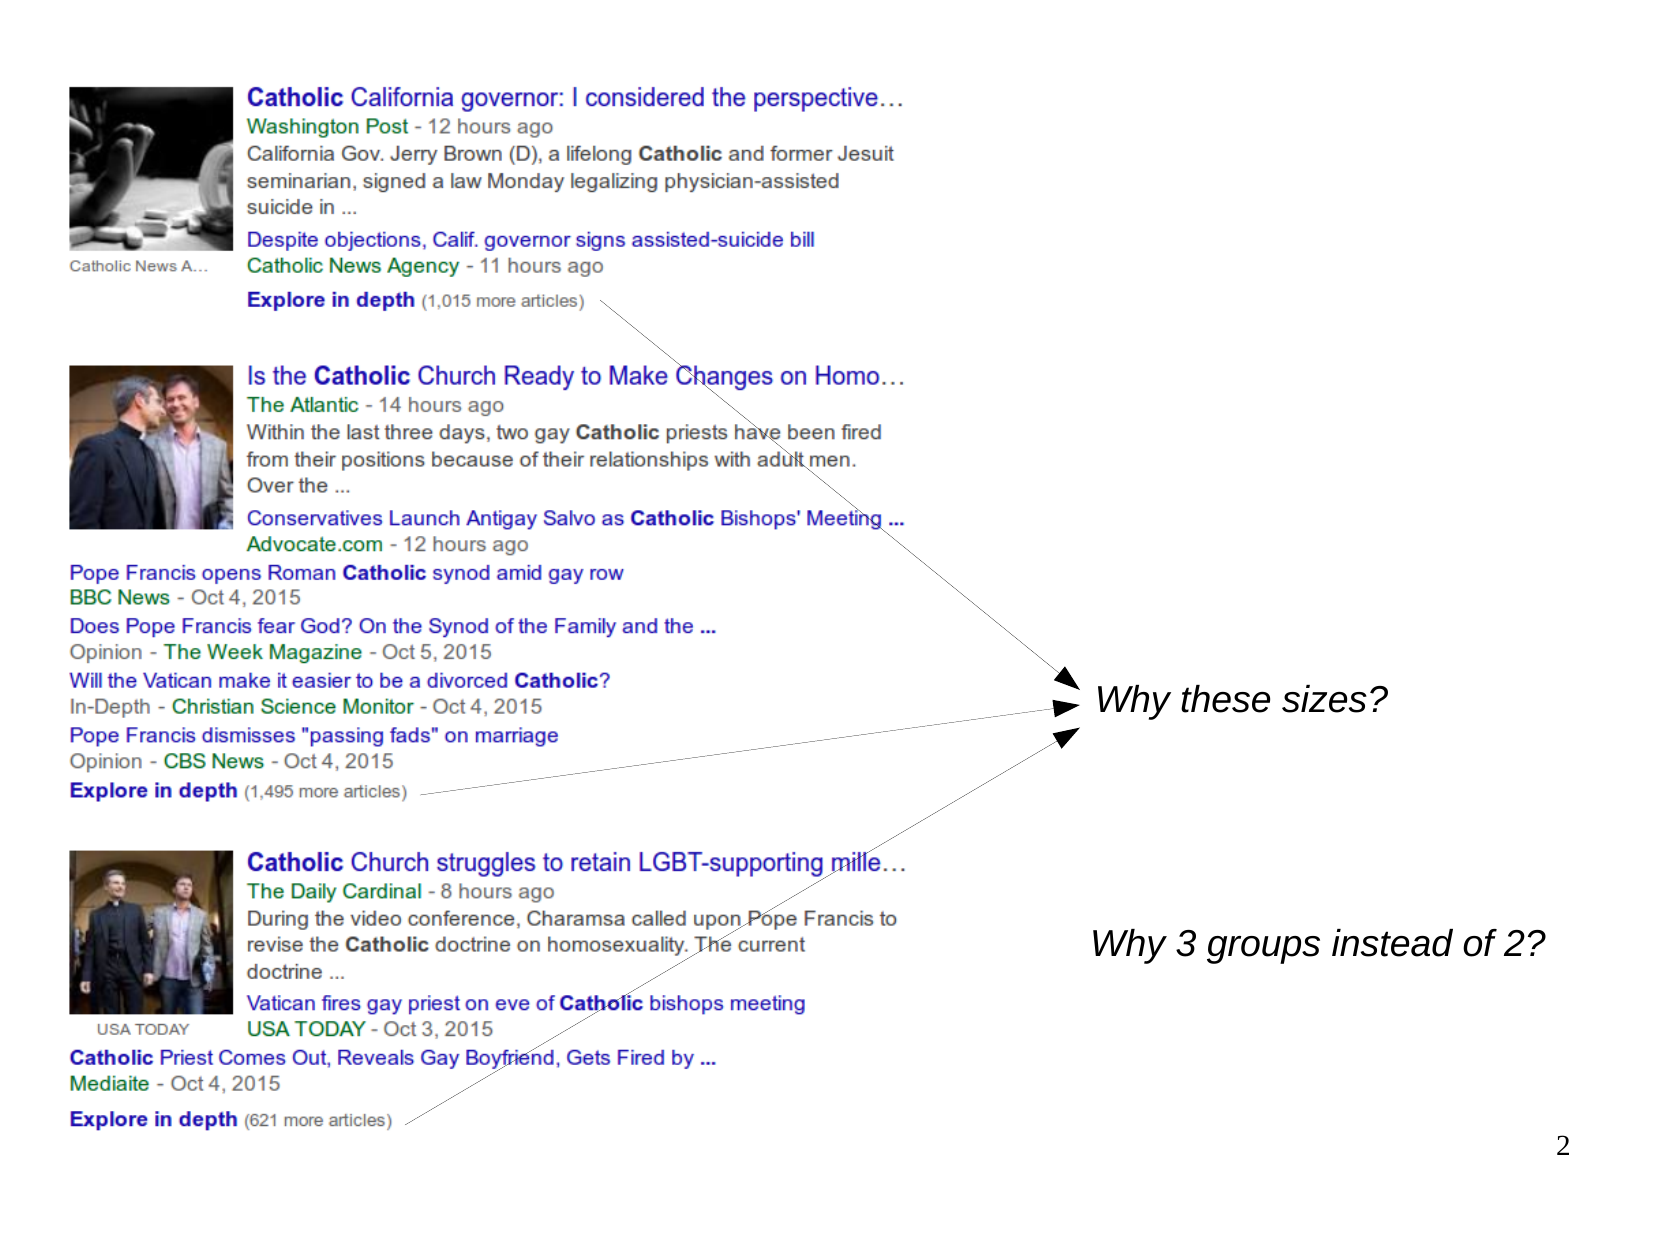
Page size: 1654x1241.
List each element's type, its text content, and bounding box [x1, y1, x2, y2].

text_box Why 3 groups instead of 2? [1075, 915, 1591, 972]
text_box Why these sizes? [1080, 670, 1505, 728]
picture [30, 69, 959, 1141]
